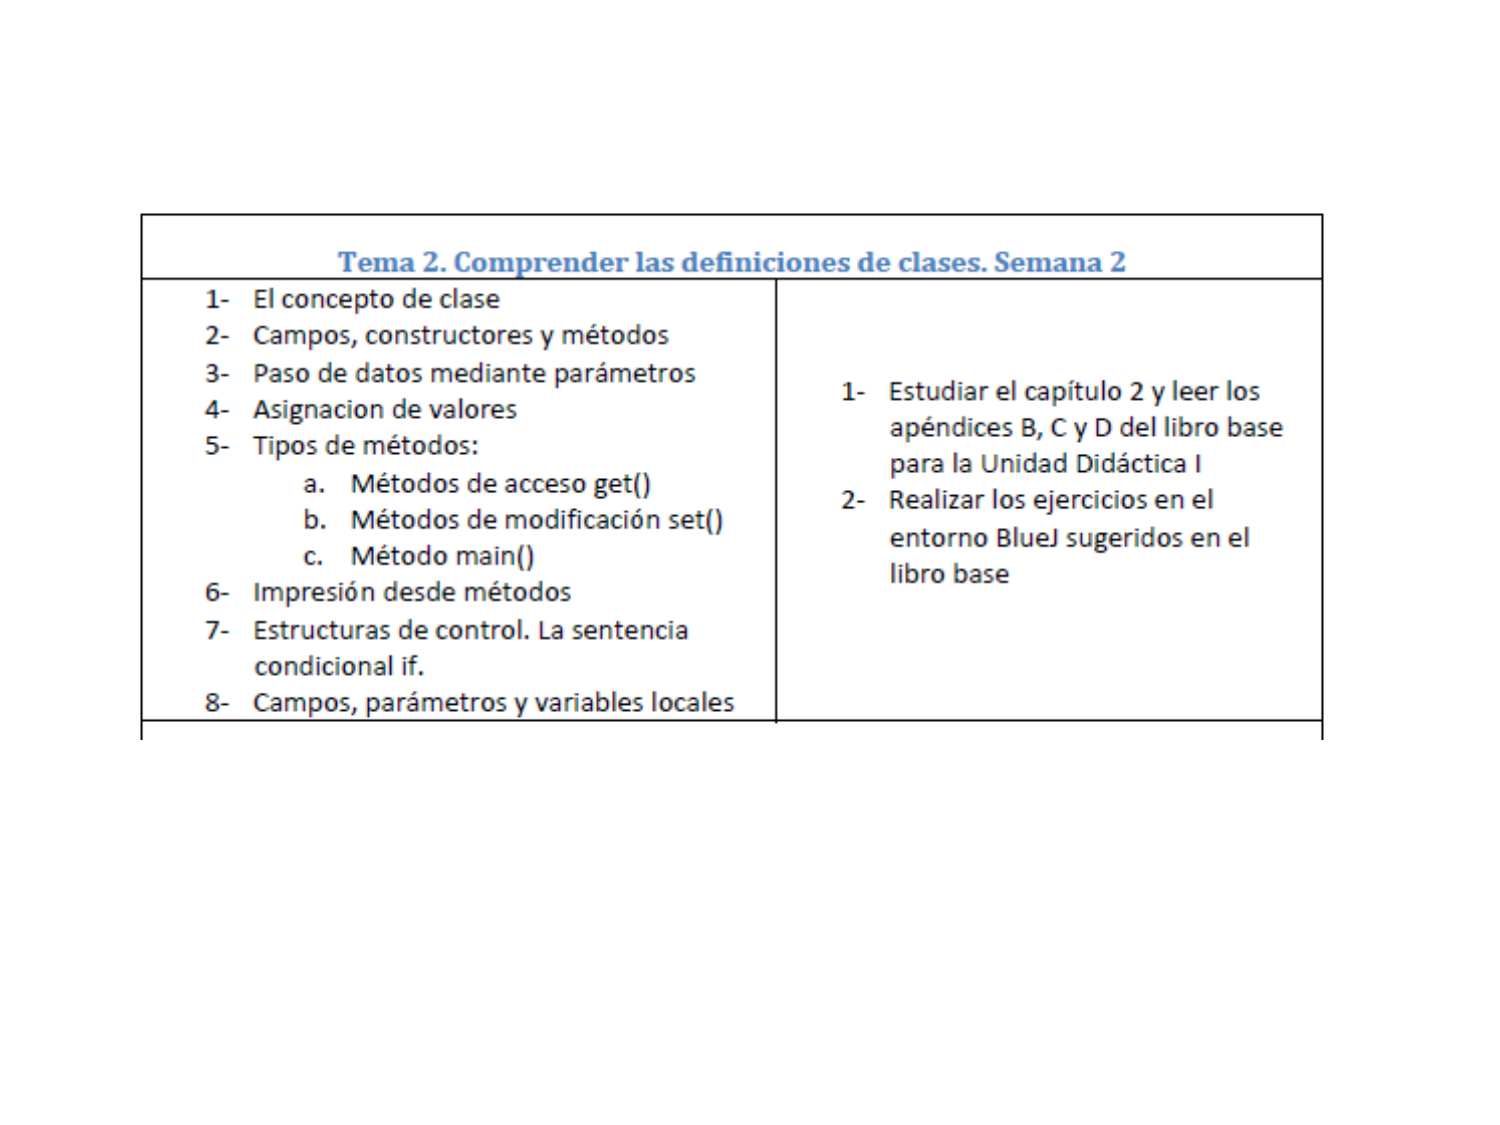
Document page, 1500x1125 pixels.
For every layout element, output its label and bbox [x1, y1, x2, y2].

picture [123, 196, 1338, 740]
